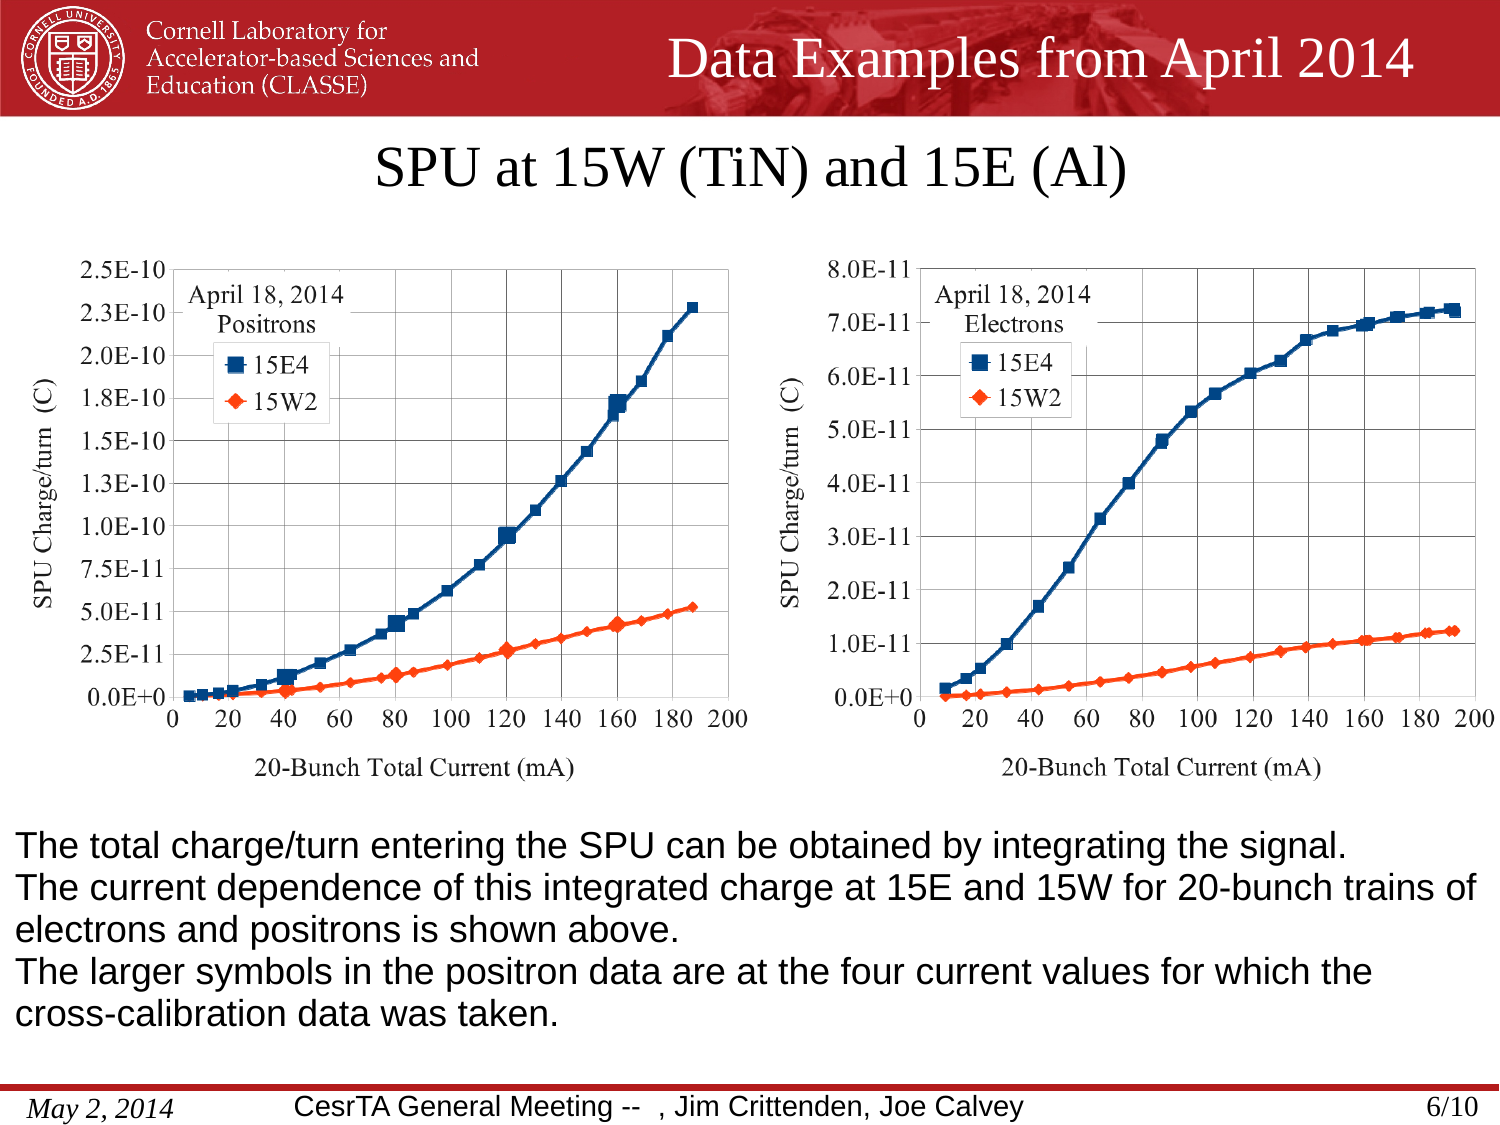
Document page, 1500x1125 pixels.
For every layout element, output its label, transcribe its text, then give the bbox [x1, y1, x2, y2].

text_box <number>/10 [1380, 1087, 1479, 1121]
picture [5, 231, 1500, 796]
text_box SPU at 15W (TiN) and 15E (Al) [359, 127, 1144, 207]
list [0, 75, 1500, 817]
picture [0, 0, 1500, 75]
text_box The total charge/turn entering the SPU can be obtained by integrating the signal. The current dependence of this integrated charge at 15E and 15W for 20-bunch trains of electrons and positrons is shown above. The larger symbols in the positron data are at the four current values for which the cross-calibration data was taken. [0, 817, 1500, 1085]
title Data Examples from April 2014 [652, 11, 1484, 102]
